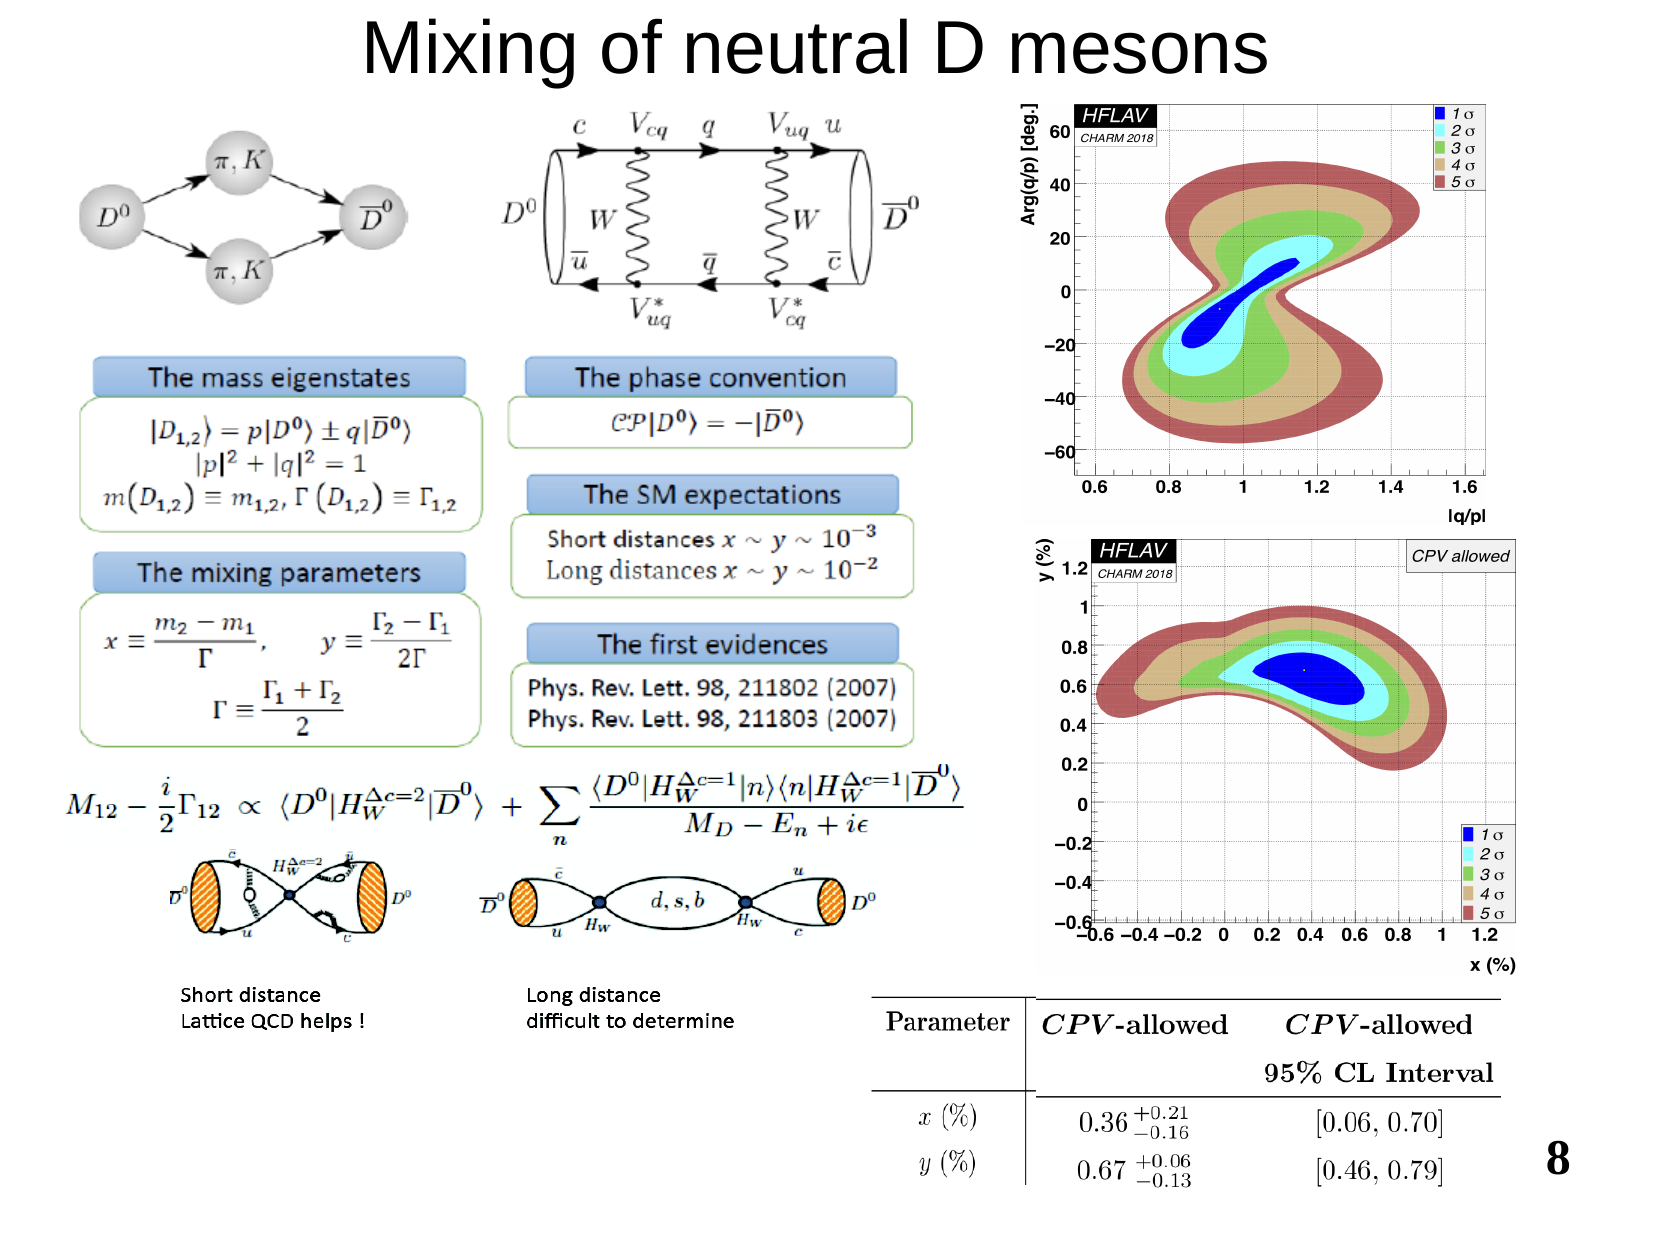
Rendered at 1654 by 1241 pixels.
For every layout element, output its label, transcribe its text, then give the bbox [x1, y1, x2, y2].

picture [1020, 104, 1486, 526]
picture [1035, 539, 1516, 976]
picture [60, 89, 1501, 1196]
title Mixing of neutral D mesons [82, 5, 1571, 90]
